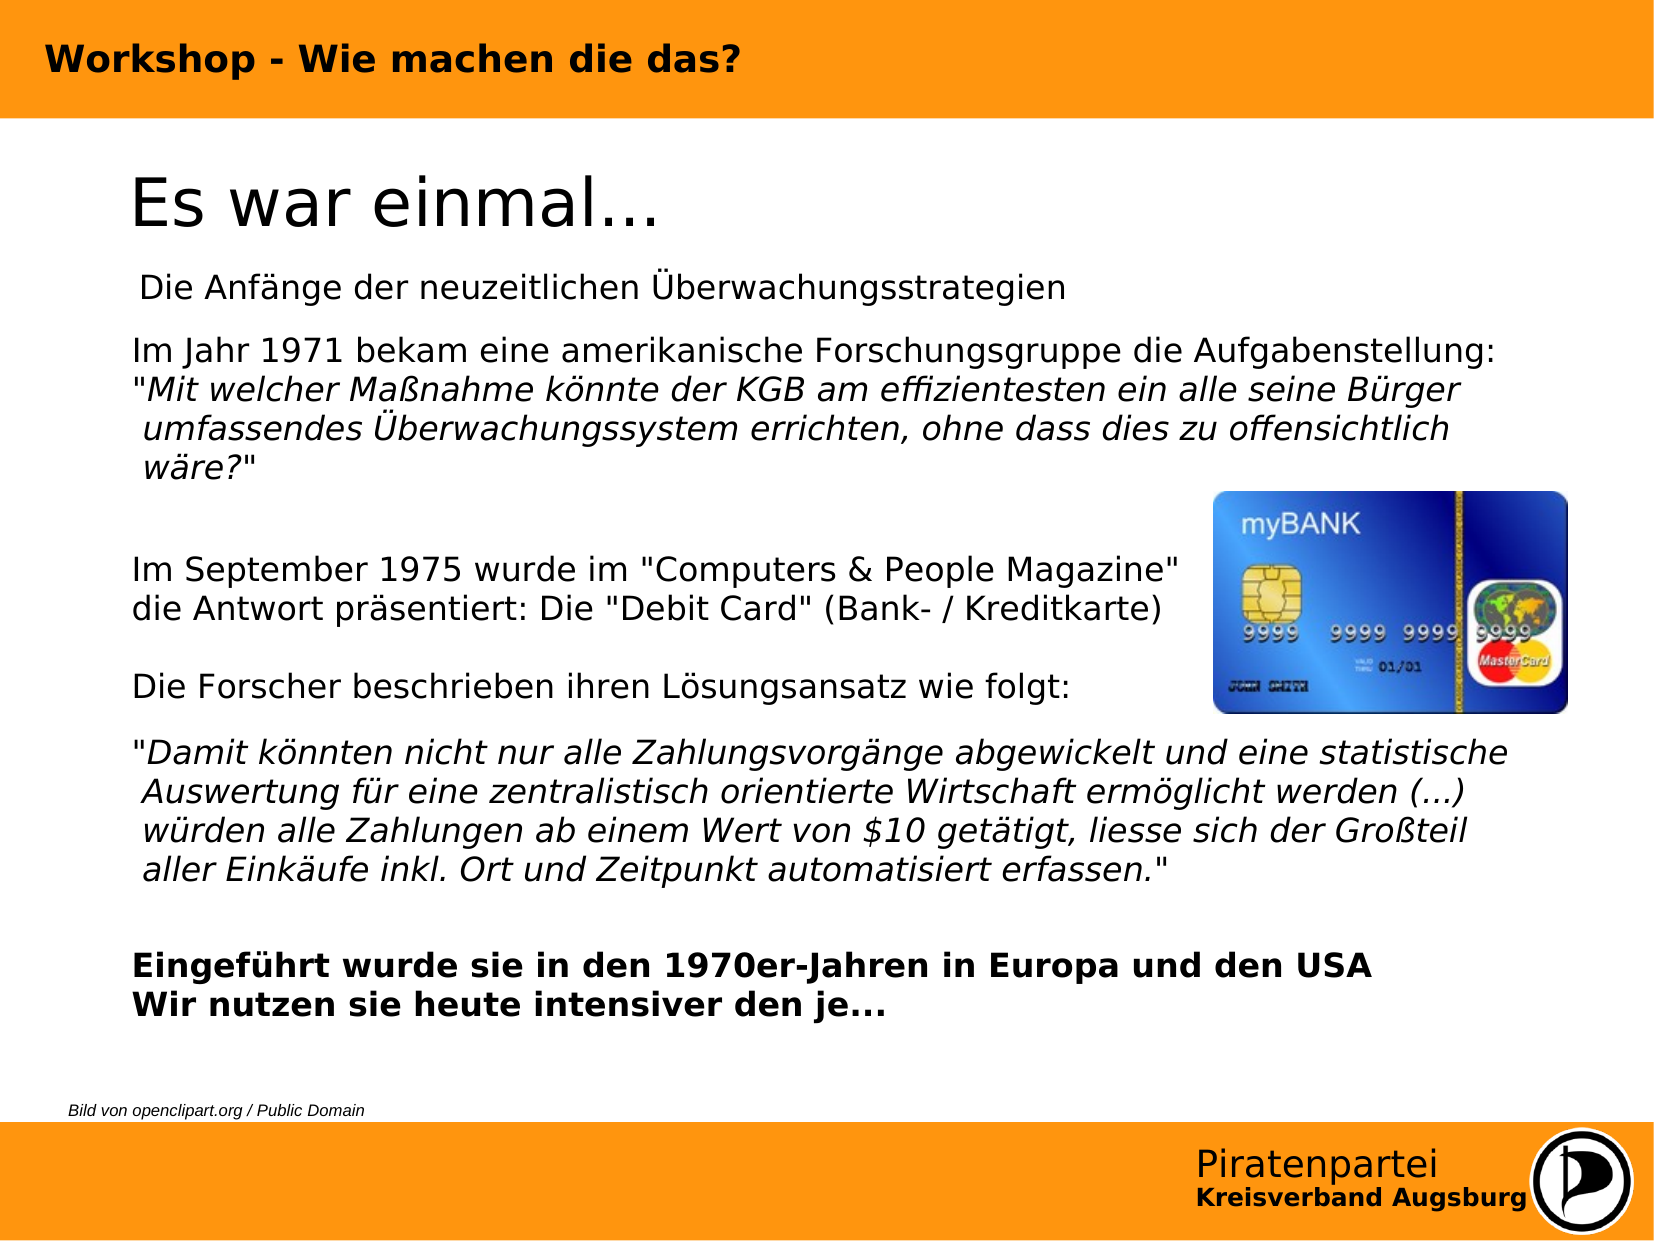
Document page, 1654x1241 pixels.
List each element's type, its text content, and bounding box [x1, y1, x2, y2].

text_box Es war einmal... [115, 155, 1560, 248]
text_box Im September 1975 wurde im "Computers & People Magazine" die Antwort präsentiert: Die "Debit Card" (Bank- / Kreditkarte) Die Forscher beschrieben ihren Lösungsansatz wie folgt: [116, 542, 1214, 725]
text_box Im Jahr 1971 bekam eine amerikanische Forschungsgruppe die Aufgabenstellung: "Mit welcher Maßnahme könnte der KGB am effizientesten ein alle seine Bürger umfassendes Überwachungssystem errichten, ohne dass dies zu offensichtlich wäre?" [117, 322, 1550, 508]
picture [1213, 491, 1568, 714]
text_box Die Anfänge der neuzeitlichen Überwachungsstrategien [123, 259, 1506, 318]
text_box Workshop - Wie machen die das? [29, 29, 1329, 88]
text_box "Damit könnten nicht nur alle Zahlungsvorgänge abgewickelt und eine statistische Auswertung für eine zentralistisch orientierte Wirtschaft ermöglicht werden (...) würden alle Zahlungen ab einem Wert von $10 getätigt, liesse sich der Großteil aller Einkäufe inkl. Ort und Zeitpunkt automatisiert erfassen." [116, 725, 1549, 937]
text_box Bild von openclipart.org / Public Domain [53, 1092, 395, 1127]
picture [1529, 1127, 1634, 1235]
text_box Eingeführt wurde sie in den 1970er-Jahren in Europa und den USA Wir nutzen sie heute intensiver den je... [116, 937, 1549, 1042]
